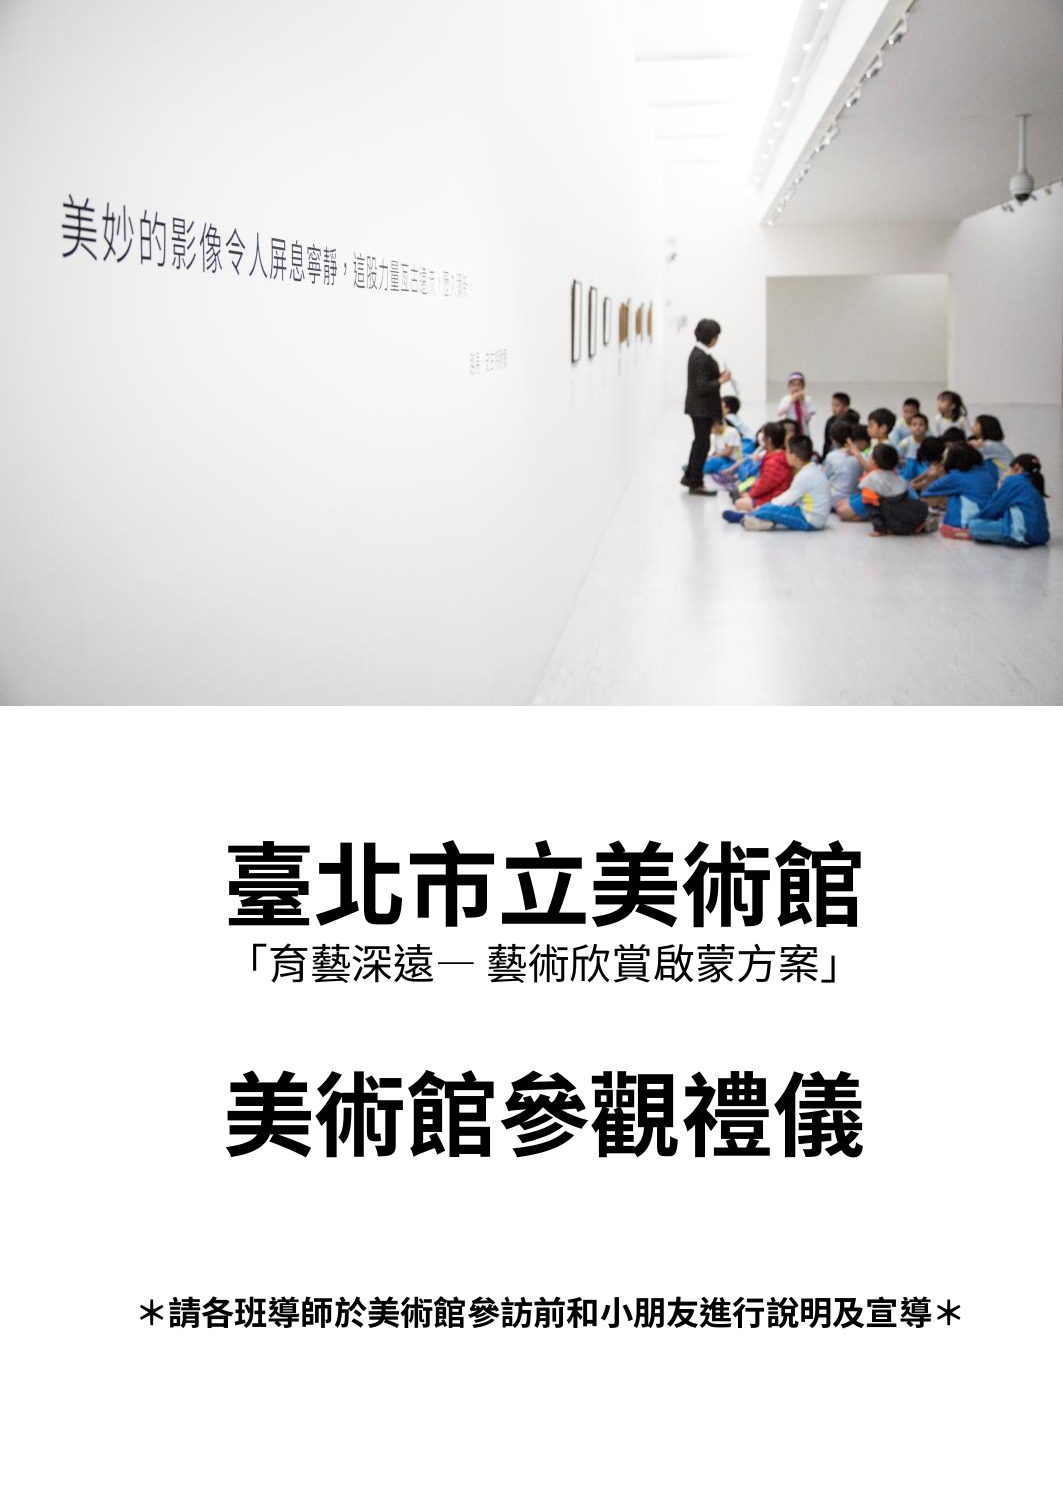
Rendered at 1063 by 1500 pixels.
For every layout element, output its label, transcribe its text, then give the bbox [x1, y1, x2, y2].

text_box ＊請各班導師於美術館參訪前和小朋友進行說明及宣導＊ [120, 1285, 995, 1341]
picture [0, 0, 1063, 706]
title 臺北市立美術館 「育藝深遠— 藝術欣賞啟蒙方案」 美術館參觀禮儀 [92, 797, 997, 1199]
